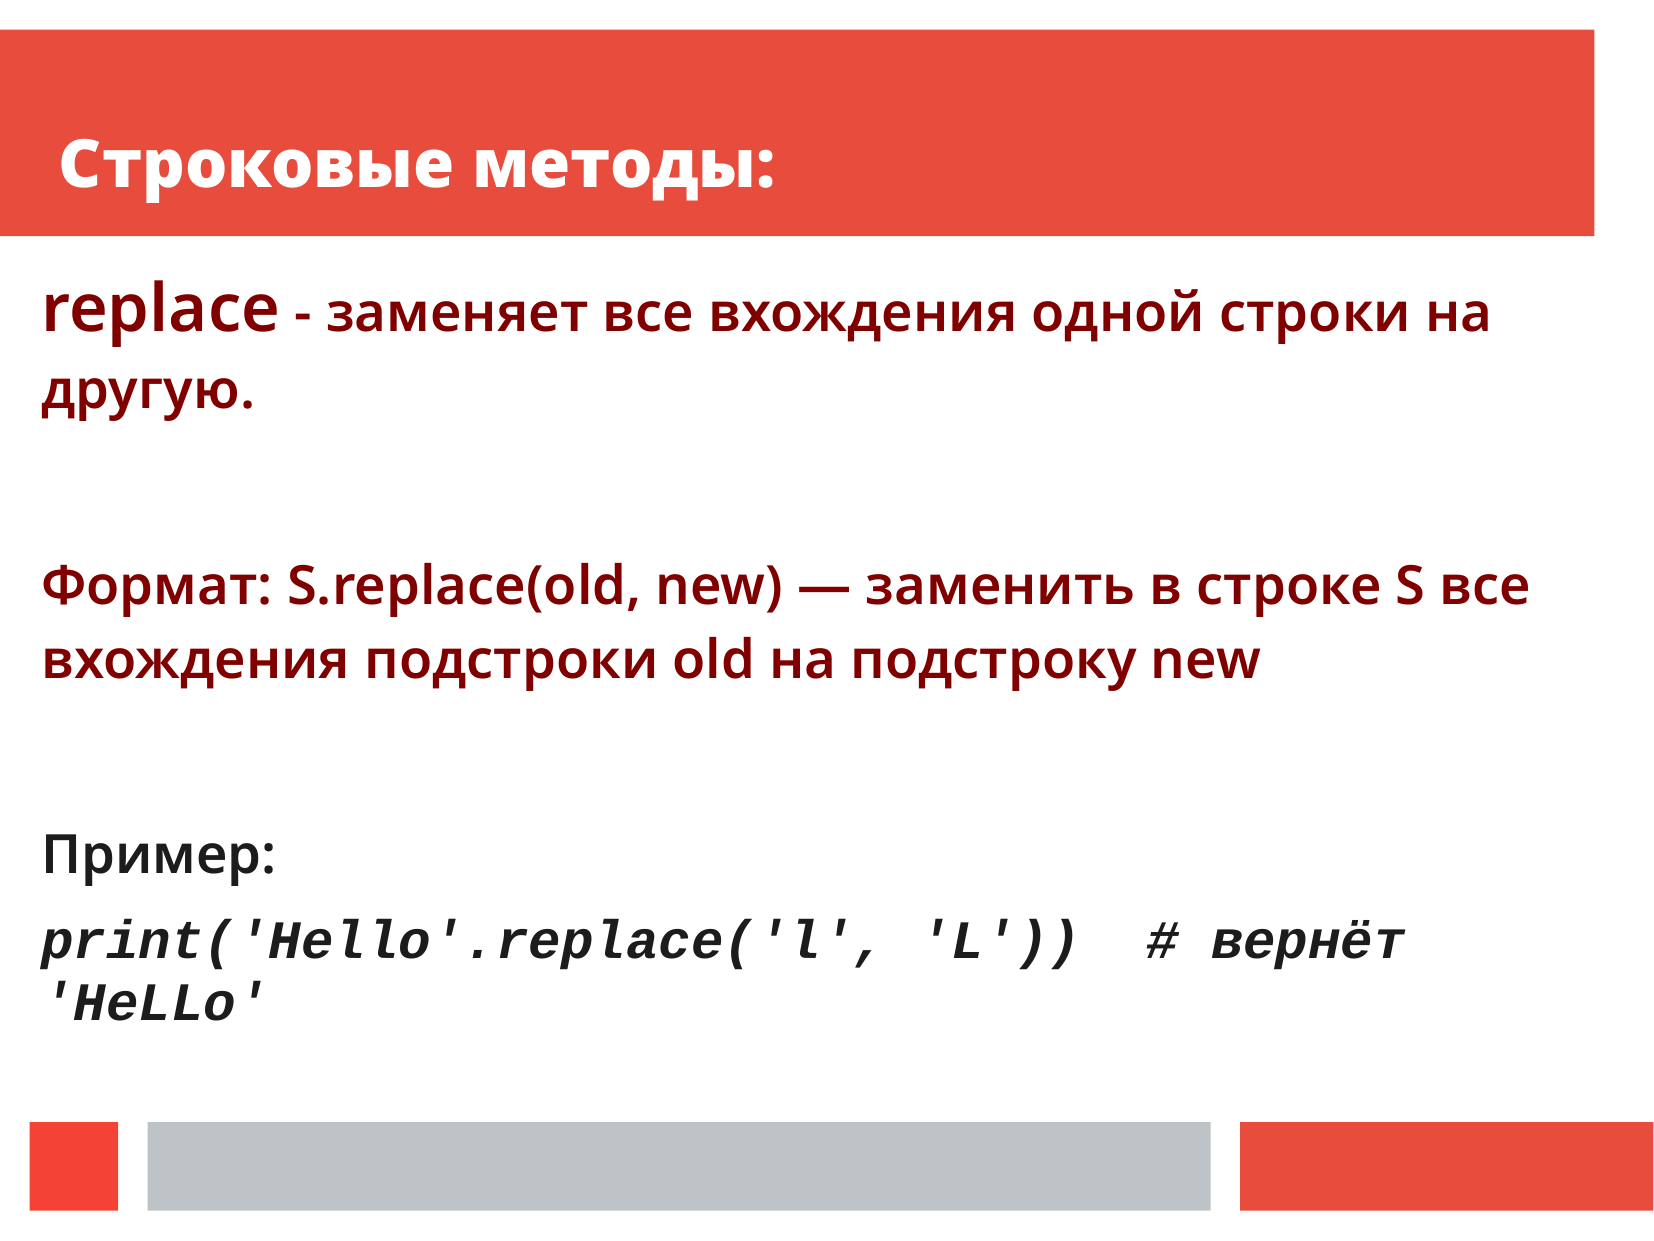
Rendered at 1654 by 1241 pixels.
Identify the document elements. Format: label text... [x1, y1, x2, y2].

title Строковые методы: [59, 59, 1595, 207]
list replace - заменяет все вхождения одной строки на другую. Формат: S.replace(old, new) — заменить в строке S все вхождения подстроки old на подстроку new Пример: print('Hello'.replace('l', 'L')) # вернёт 'HeLLo' [41, 259, 1630, 1111]
